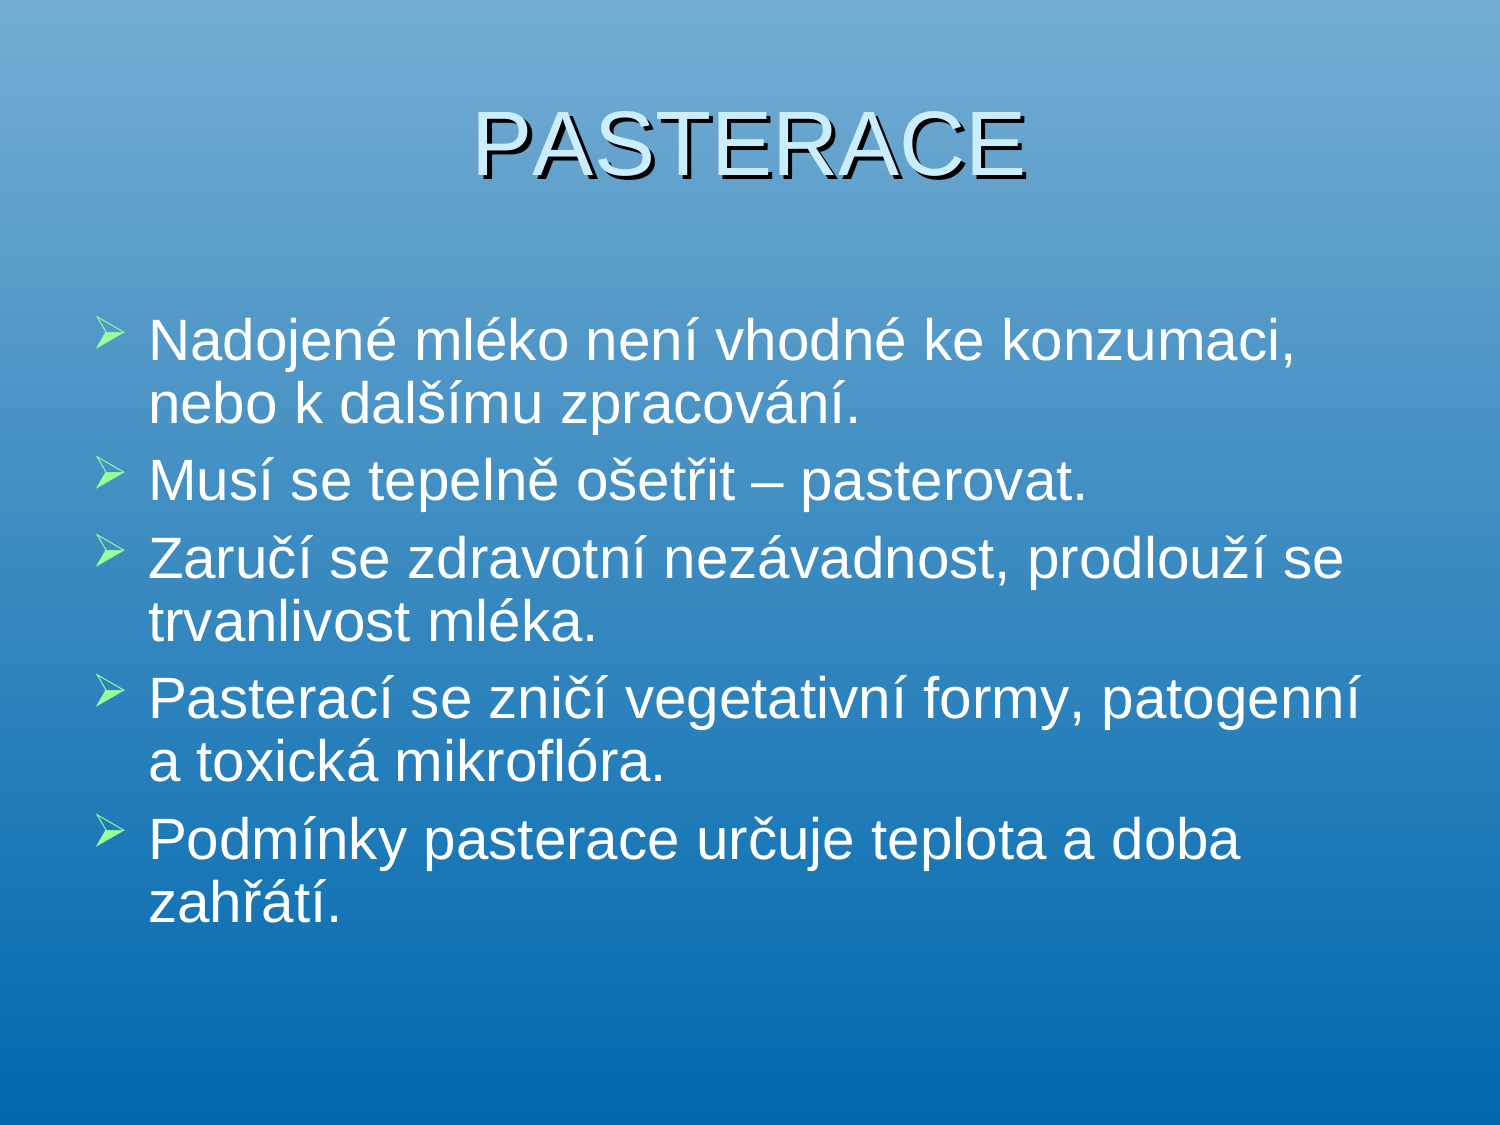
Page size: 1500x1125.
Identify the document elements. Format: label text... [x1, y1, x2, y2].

title PASTERACE [75, 45, 1426, 233]
list Nadojené mléko není vhodné ke konzumaci, nebo k dalšímu zpracování. Musí se tepelně ošetřit – pasterovat. Zaručí se zdravotní nezávadnost, prodlouží se trvanlivost mléka. Pasterací se zničí vegetativní formy, patogenní a toxická mikroflóra. Podmínky pasterace určuje teplota a doba zahřátí. [76, 302, 1427, 1046]
